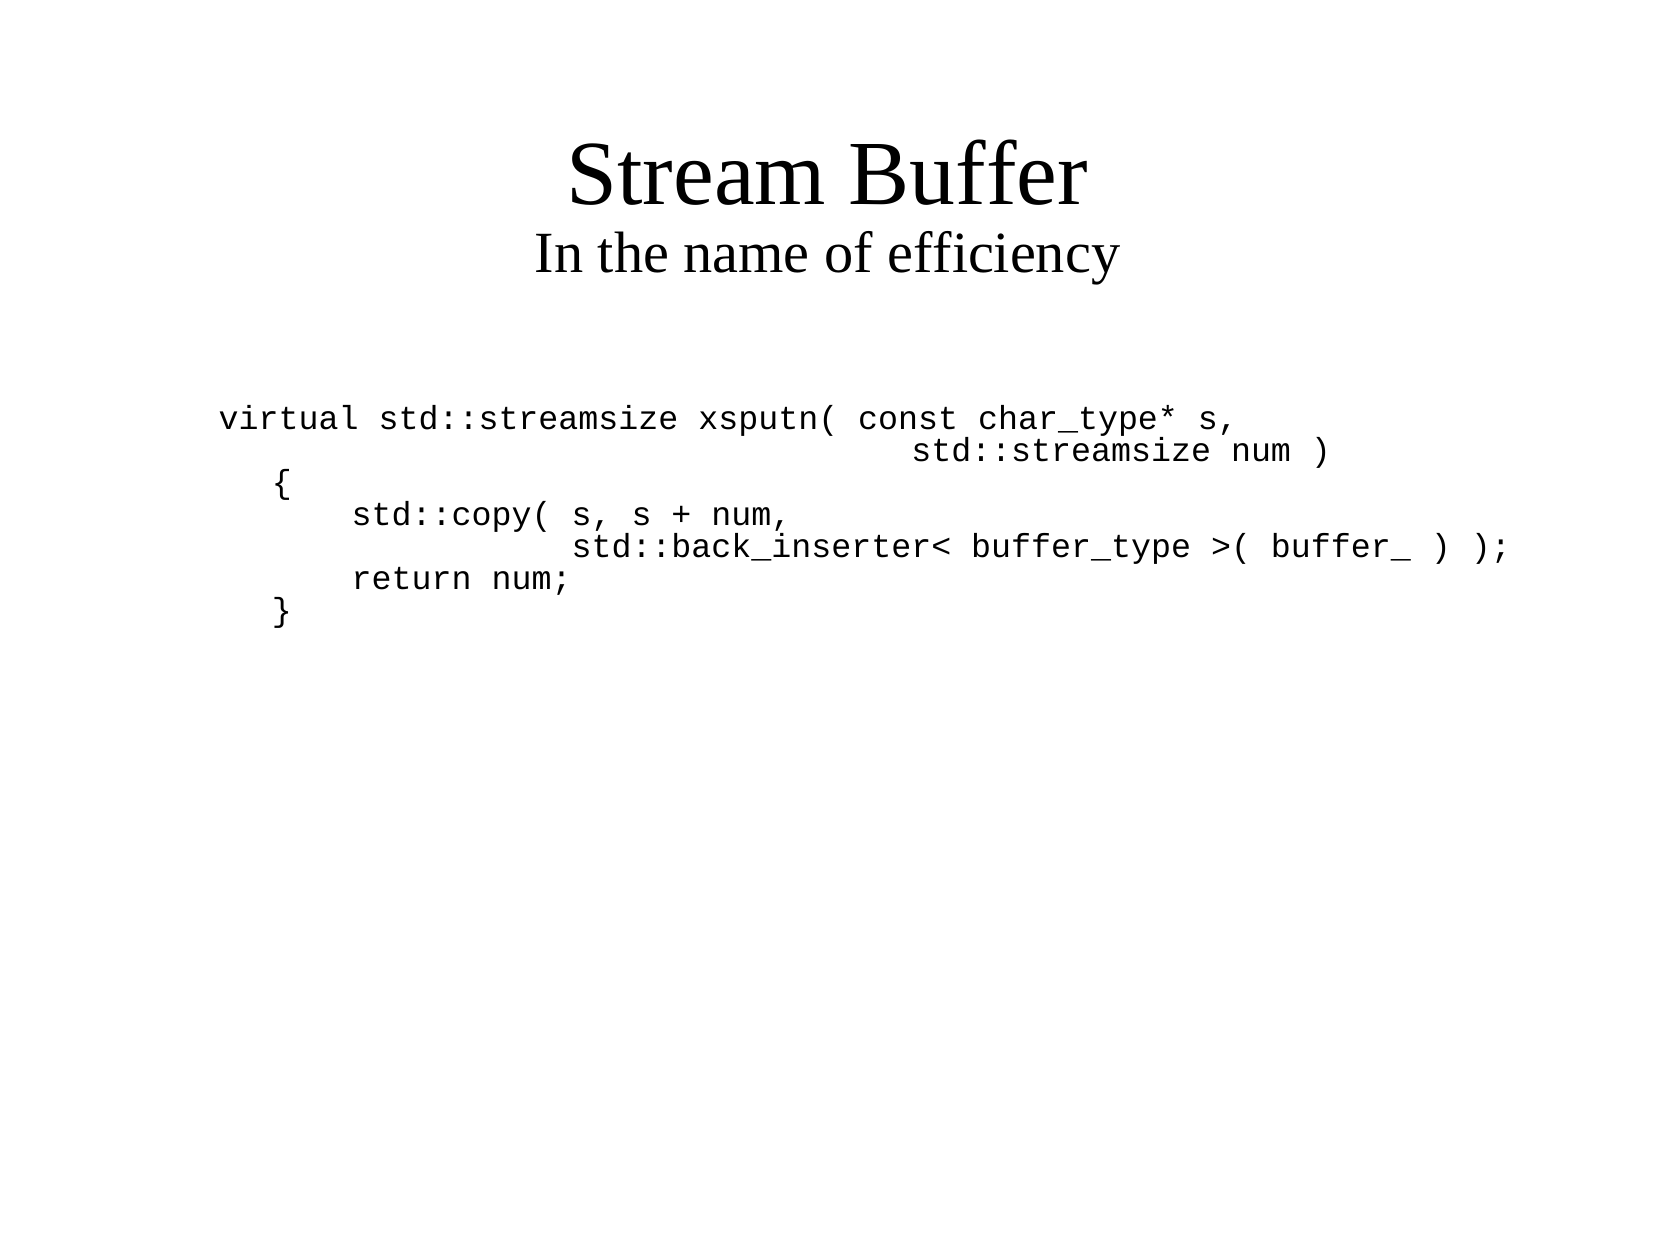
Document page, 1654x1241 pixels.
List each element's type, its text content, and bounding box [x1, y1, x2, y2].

title Stream Buffer In the name of efficiency [121, 102, 1534, 310]
list virtual std::streamsize xsputn( const char_type* s, std::streamsize num ) { std::copy( s, s + num, std::back_inserter< buffer_type >( buffer_ ) ); return num; } [121, 344, 1534, 1126]
